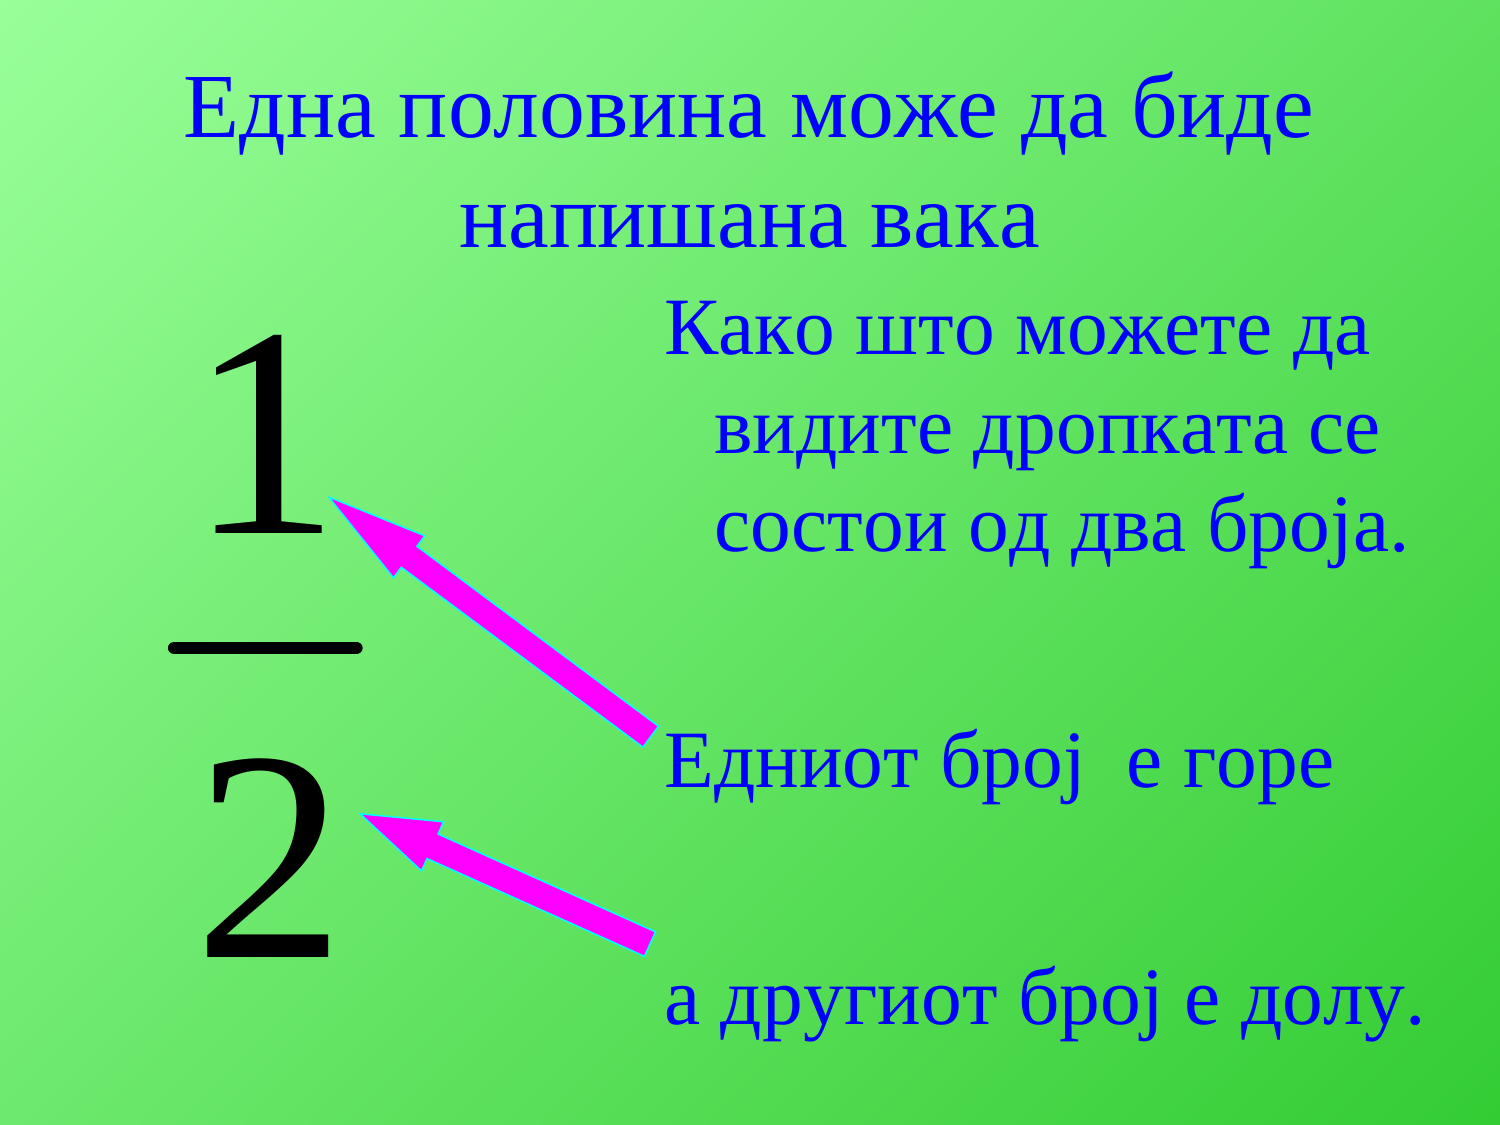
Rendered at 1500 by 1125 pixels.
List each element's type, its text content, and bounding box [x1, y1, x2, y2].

text_box [360, 813, 656, 957]
text_box [328, 496, 659, 748]
text_box Како што можете да видите дропката се состои од два броја. Едниот број е горе а другиот број е долу. [649, 265, 1447, 1093]
title Една половина може да биде напишана вака [112, 38, 1388, 274]
chart [123, 247, 426, 1024]
